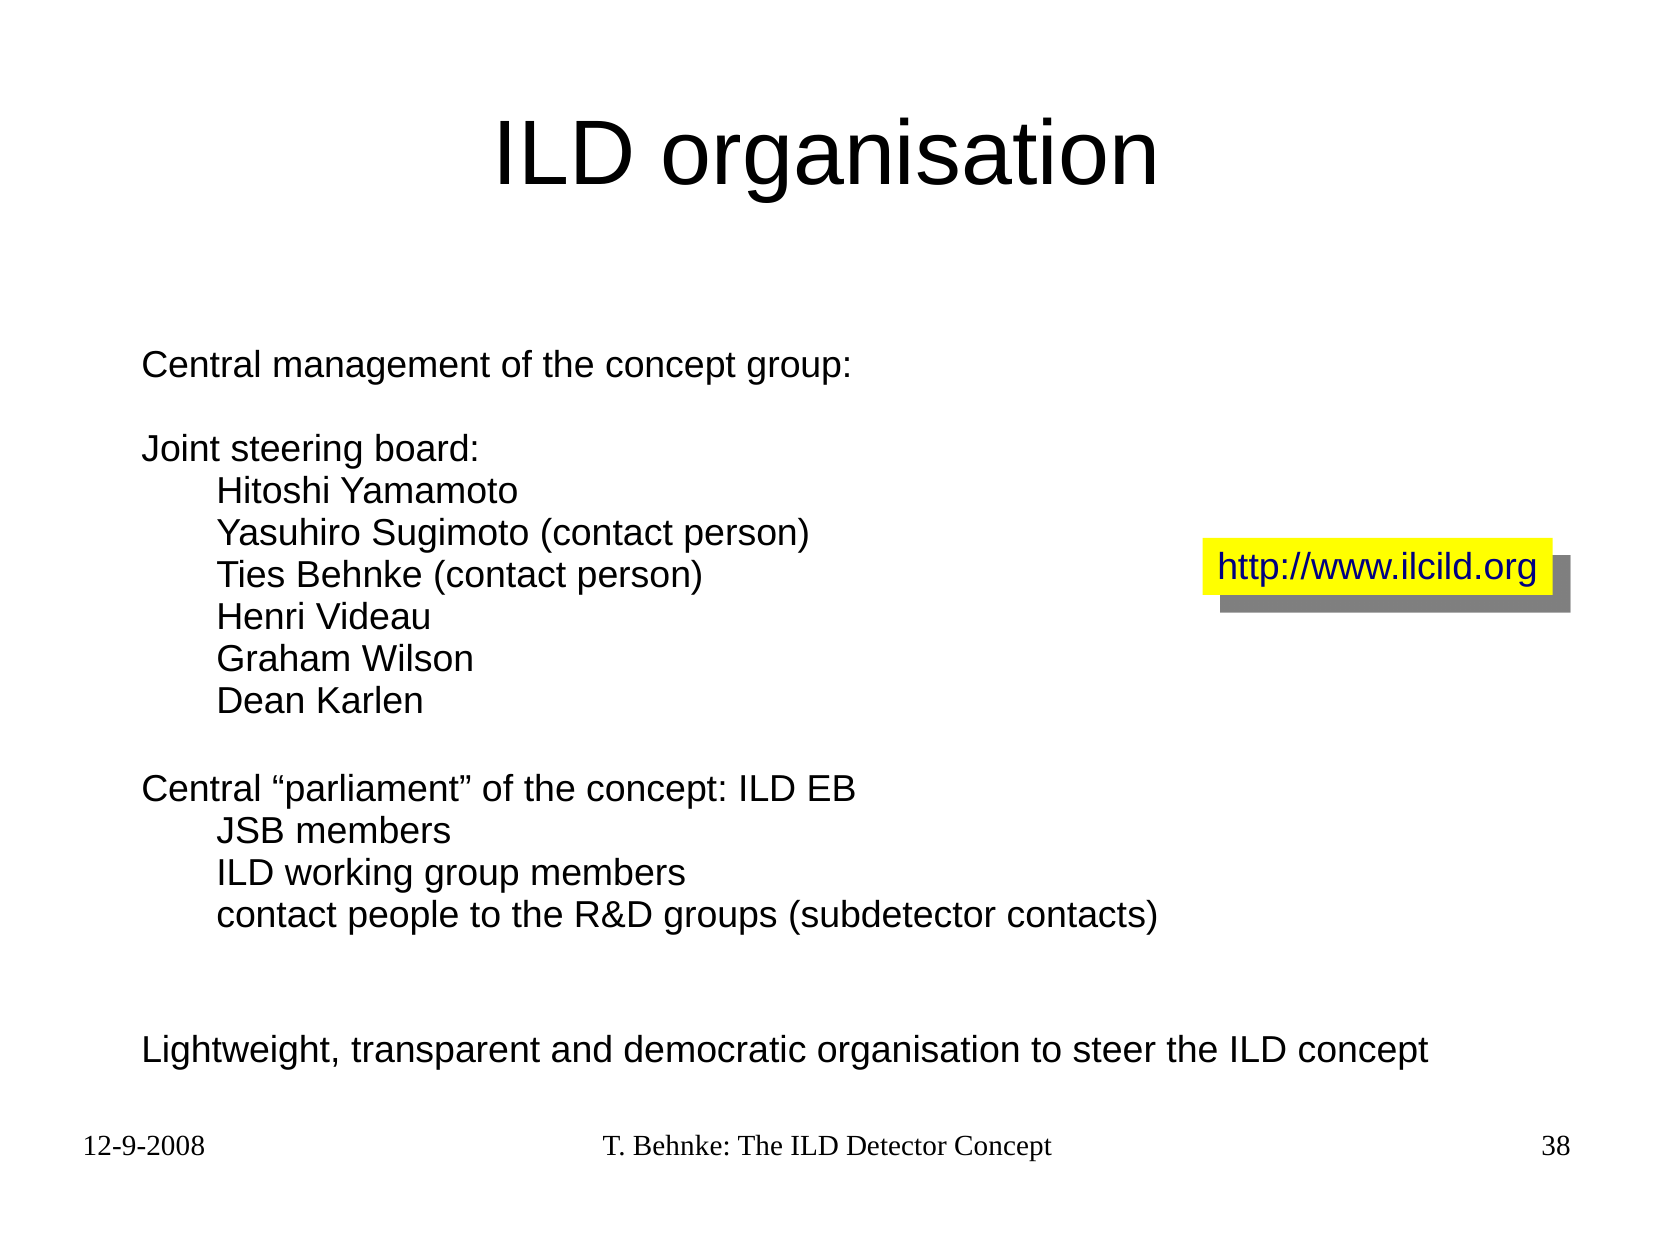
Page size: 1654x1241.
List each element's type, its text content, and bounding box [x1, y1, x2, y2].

text_box Lightweight, transparent and democratic organisation to steer the ILD concept [126, 1020, 1444, 1078]
title ILD organisation [82, 49, 1571, 257]
text_box Central “parliament” of the concept: ILD EB JSB members ILD working group members contact people to the R&D groups (subdetector contacts) [126, 759, 1174, 985]
text_box http://www.ilcild.org [1202, 537, 1551, 595]
text_box Central management of the concept group: Joint steering board: Hitoshi Yamamoto Yasuhiro Sugimoto (contact person) Ties Behnke (contact person) Henri Videau Graham Wilson Dean Karlen [126, 336, 879, 730]
